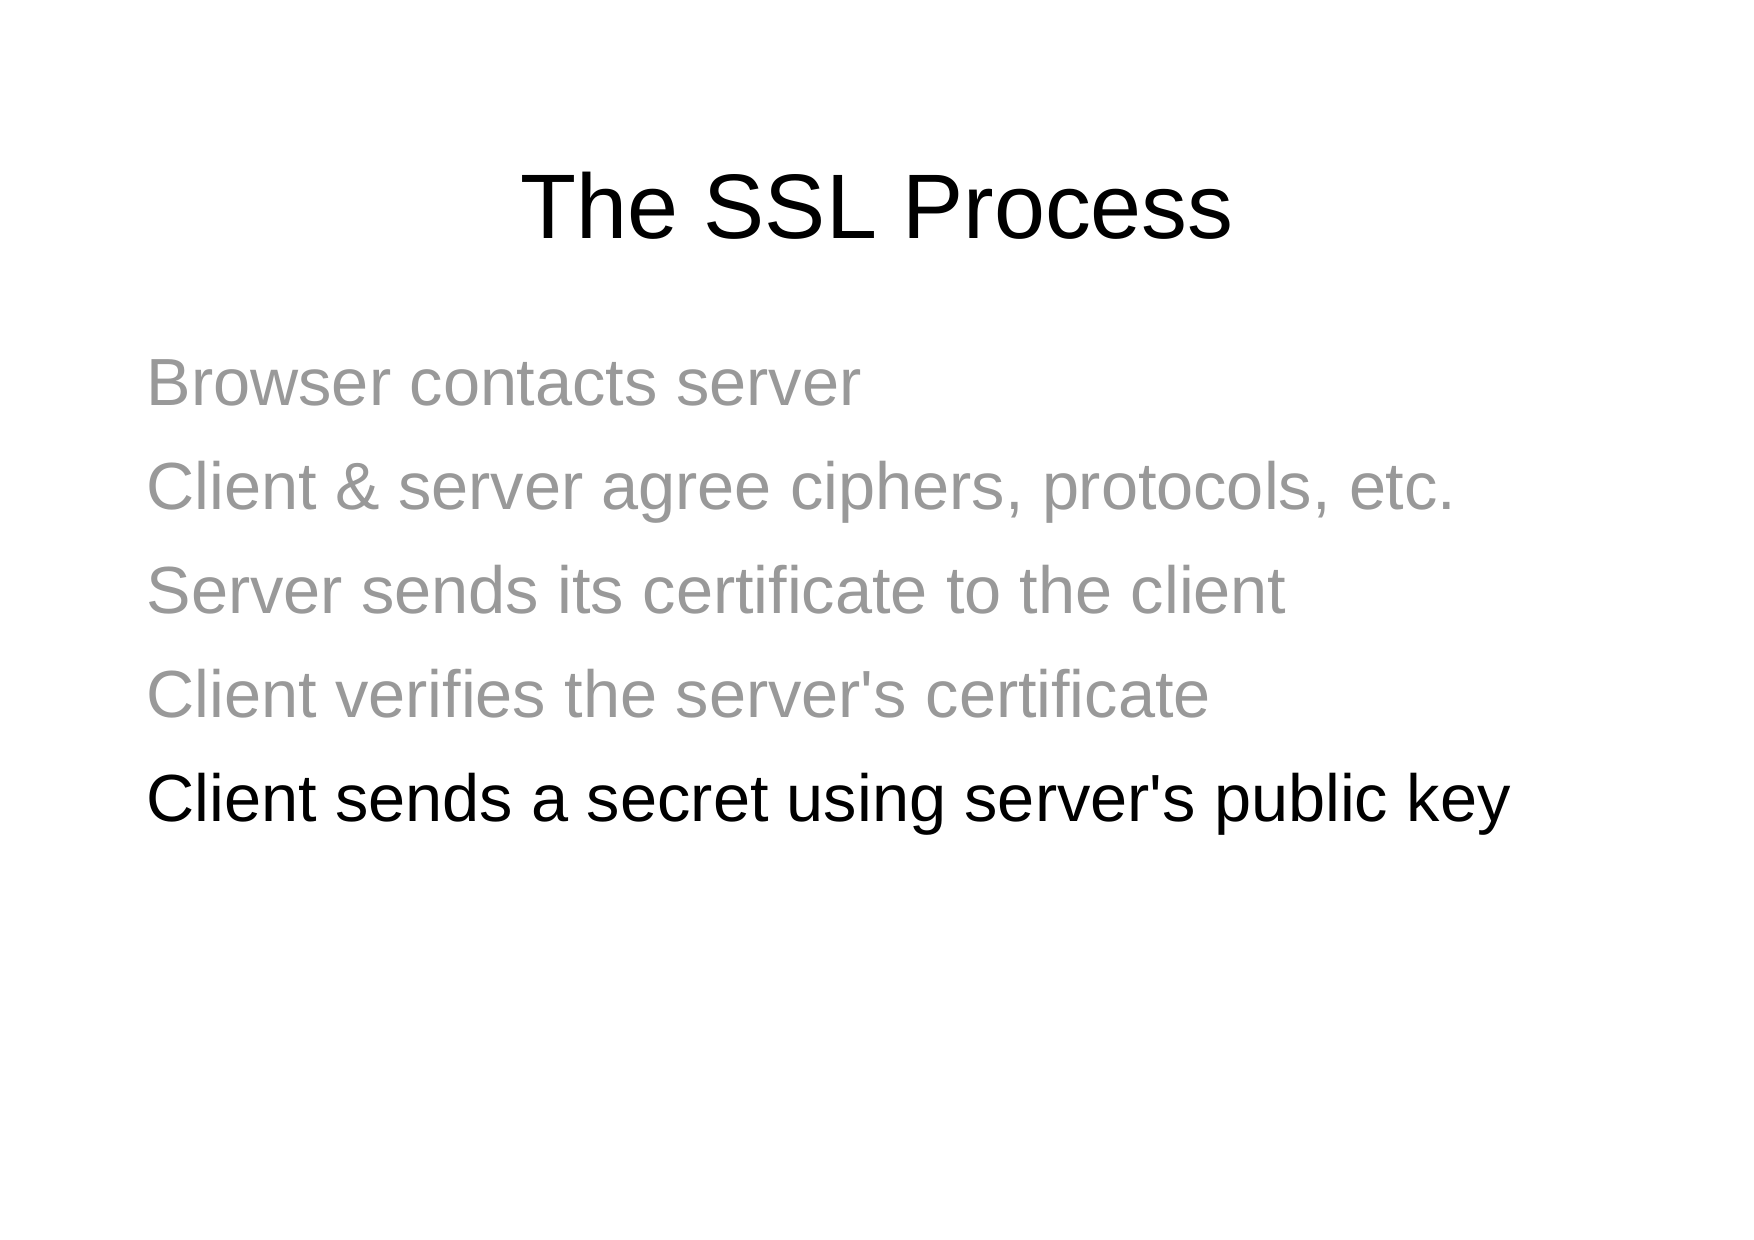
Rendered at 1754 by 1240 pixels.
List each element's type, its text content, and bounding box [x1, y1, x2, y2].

list Browser contacts server Client & server agree ciphers, protocols, etc. Server sends its certificate to the client Client verifies the server's certificate Client sends a secret using server's public key [128, 344, 1627, 1126]
title The SSL Process [128, 102, 1627, 310]
